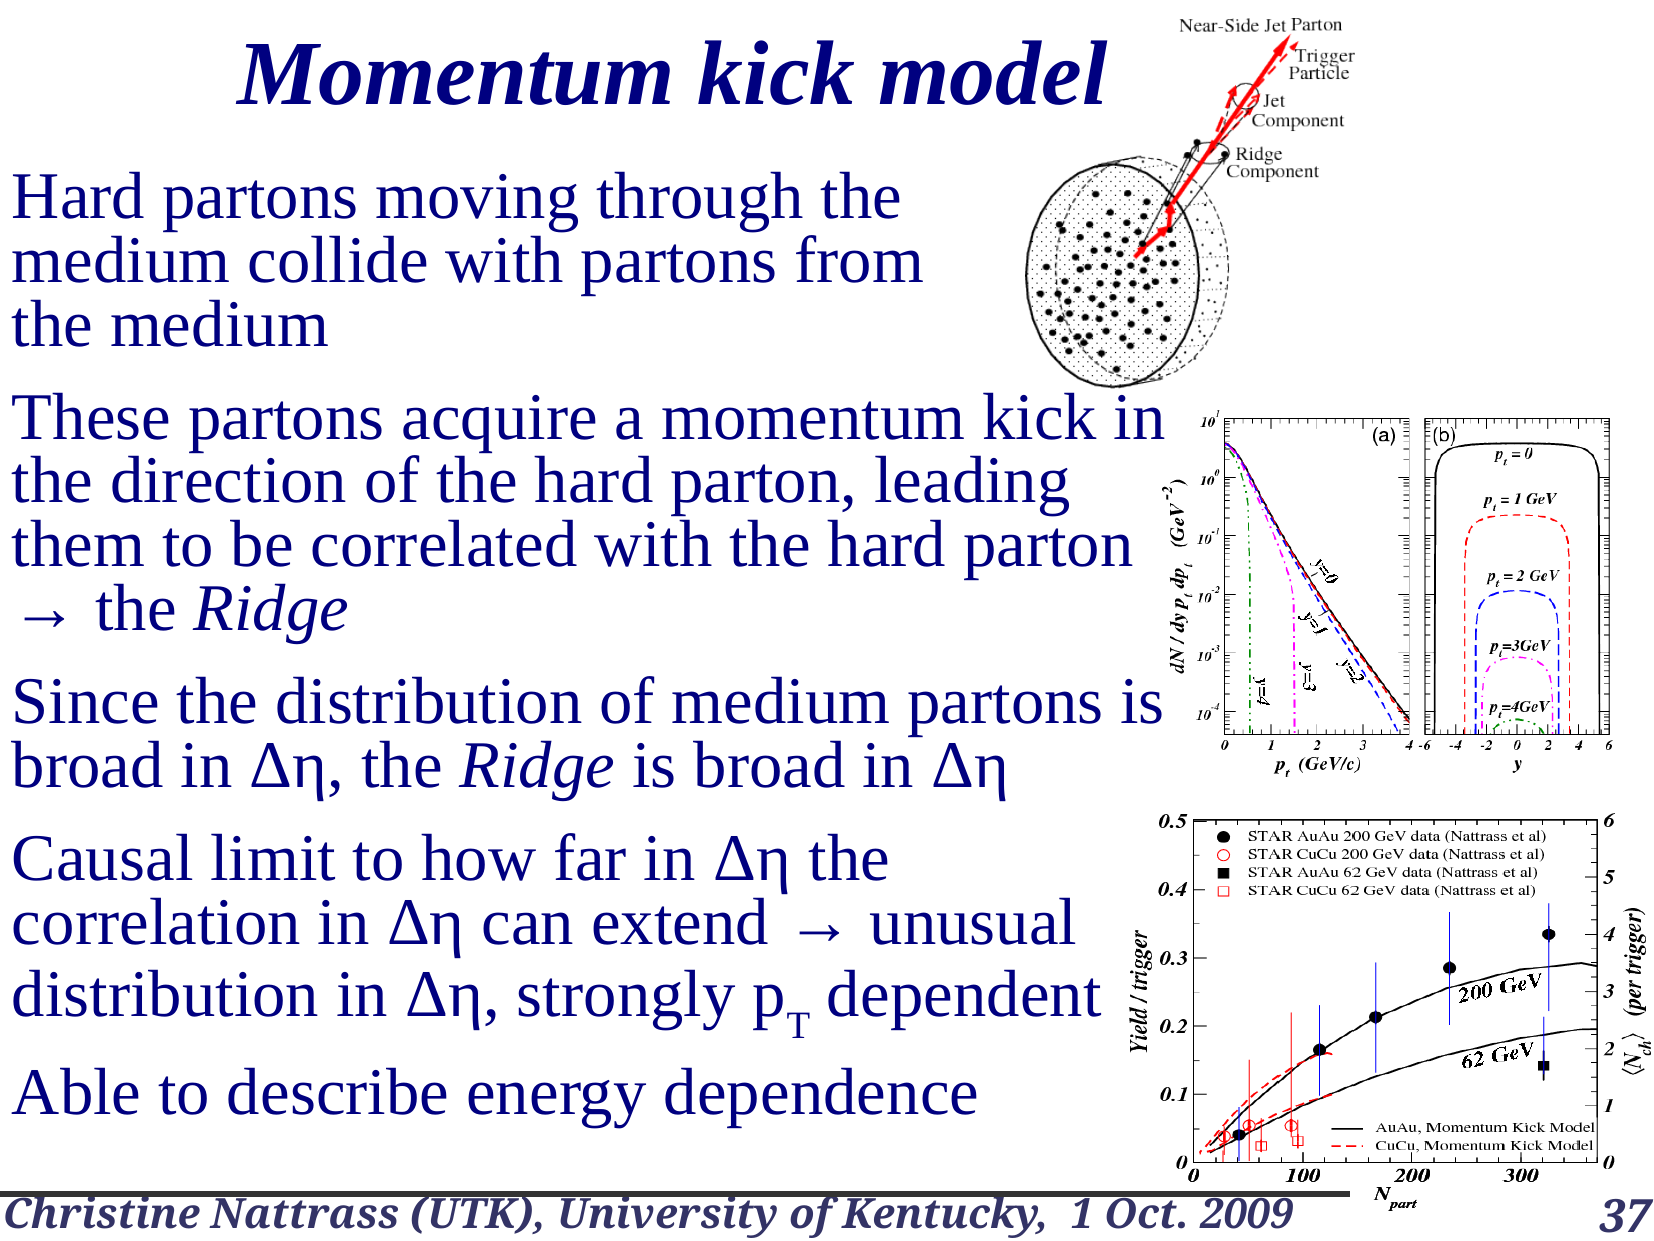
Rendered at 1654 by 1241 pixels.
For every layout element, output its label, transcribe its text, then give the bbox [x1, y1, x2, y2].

picture [1025, 18, 1355, 390]
title Momentum kick model [76, 0, 1270, 139]
picture [1128, 811, 1654, 1212]
picture [1162, 410, 1613, 777]
list Hard partons moving through the medium collide with partons from the medium These partons acquire a momentum kick in the direction of the hard parton, leading them to be correlated with the hard parton → the Ridge Since the distribution of medium partons is broad in Δη, the Ridge is broad in Δη Causal limit to how far in Δη the correlation in Δη can extend → unusual distribution in Δη, strongly pT dependent Able to describe energy dependence [11, 153, 1175, 1169]
